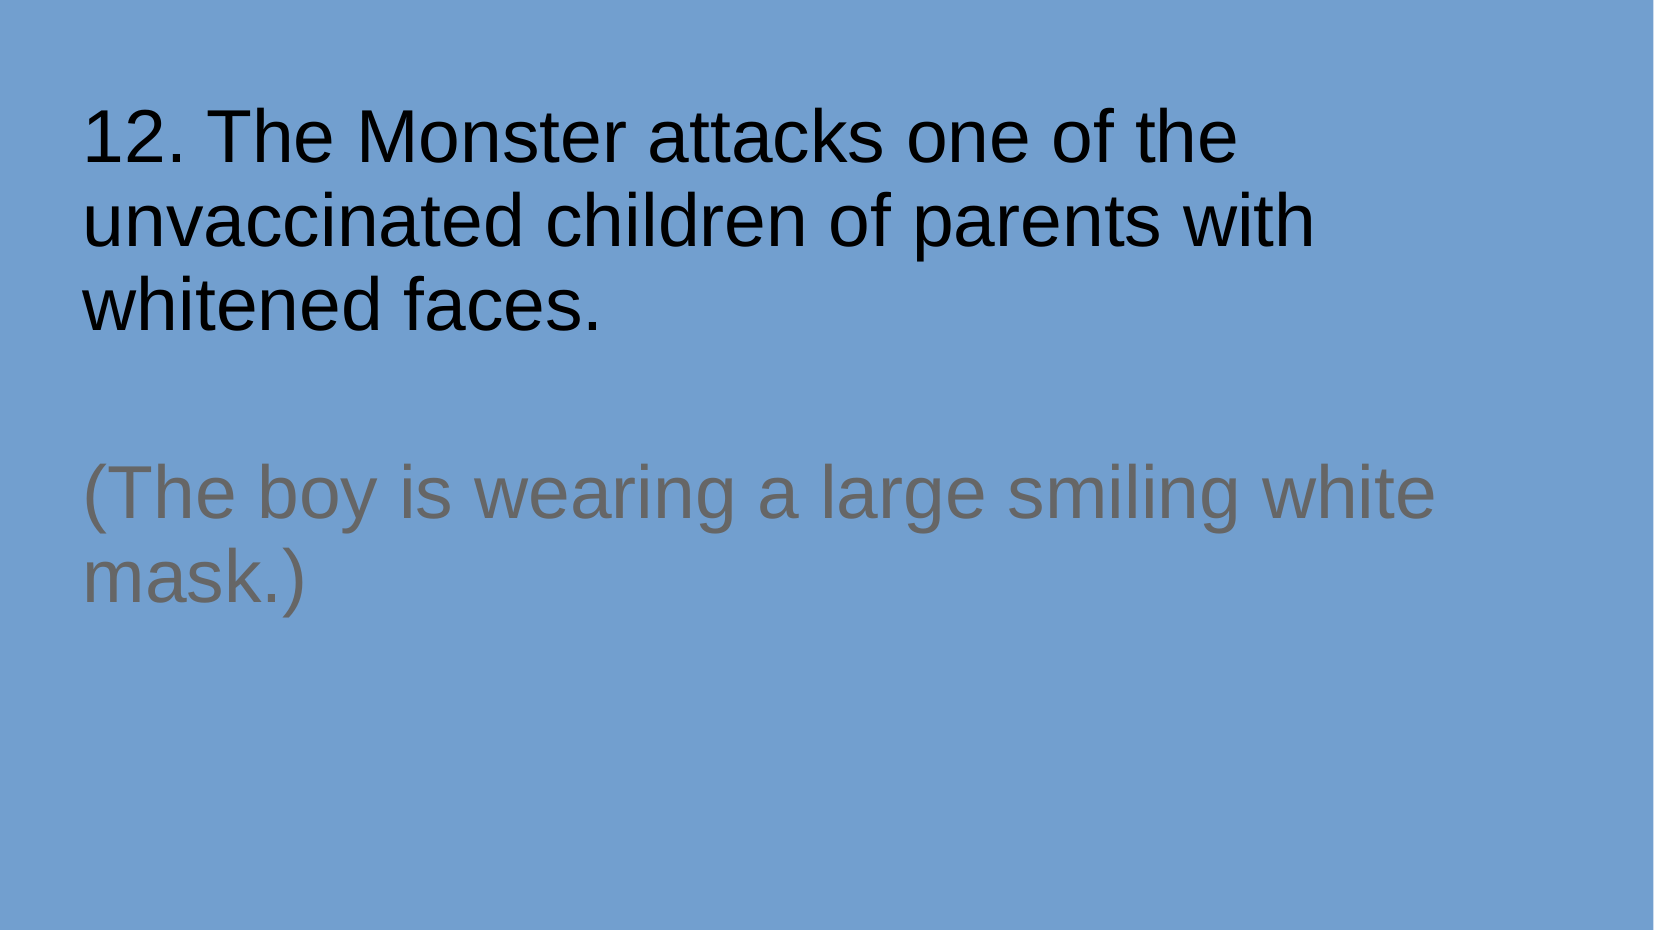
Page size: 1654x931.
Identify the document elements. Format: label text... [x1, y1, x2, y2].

list 12. The Monster attacks one of the unvaccinated children of parents with whitened faces. (The boy is wearing a large smiling white mask.) [82, 94, 1571, 634]
